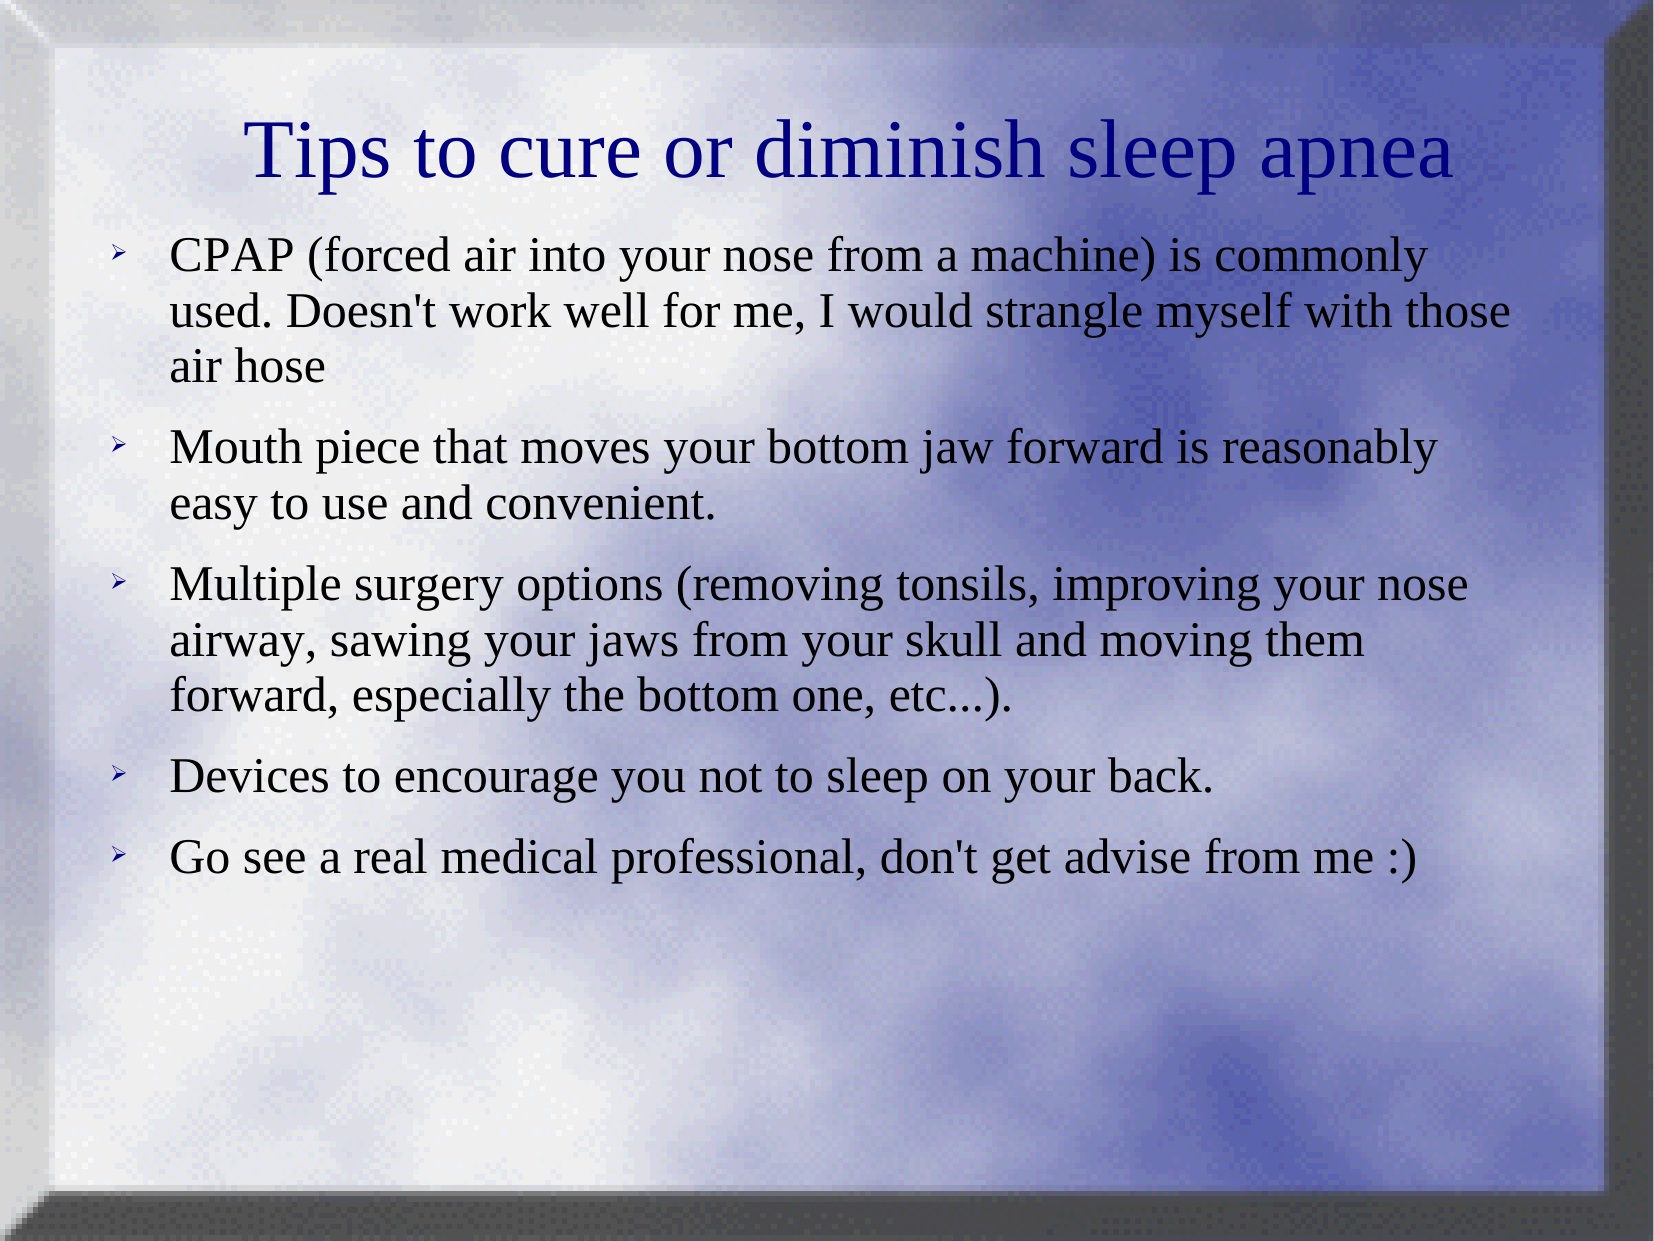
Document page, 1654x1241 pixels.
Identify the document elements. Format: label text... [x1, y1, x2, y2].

list CPAP (forced air into your nose from a machine) is commonly used. Doesn't work well for me, I would strangle myself with those air hose Mouth piece that moves your bottom jaw forward is reasonably easy to use and convenient. Multiple surgery options (removing tonsils, improving your nose airway, sawing your jaws from your skull and moving them forward, especially the bottom one, etc...). Devices to encourage you not to sleep on your back. Go see a real medical professional, don't get advise from me :) [110, 227, 1523, 1032]
picture [0, 0, 1654, 1241]
title Tips to cure or diminish sleep apnea [112, 96, 1588, 203]
